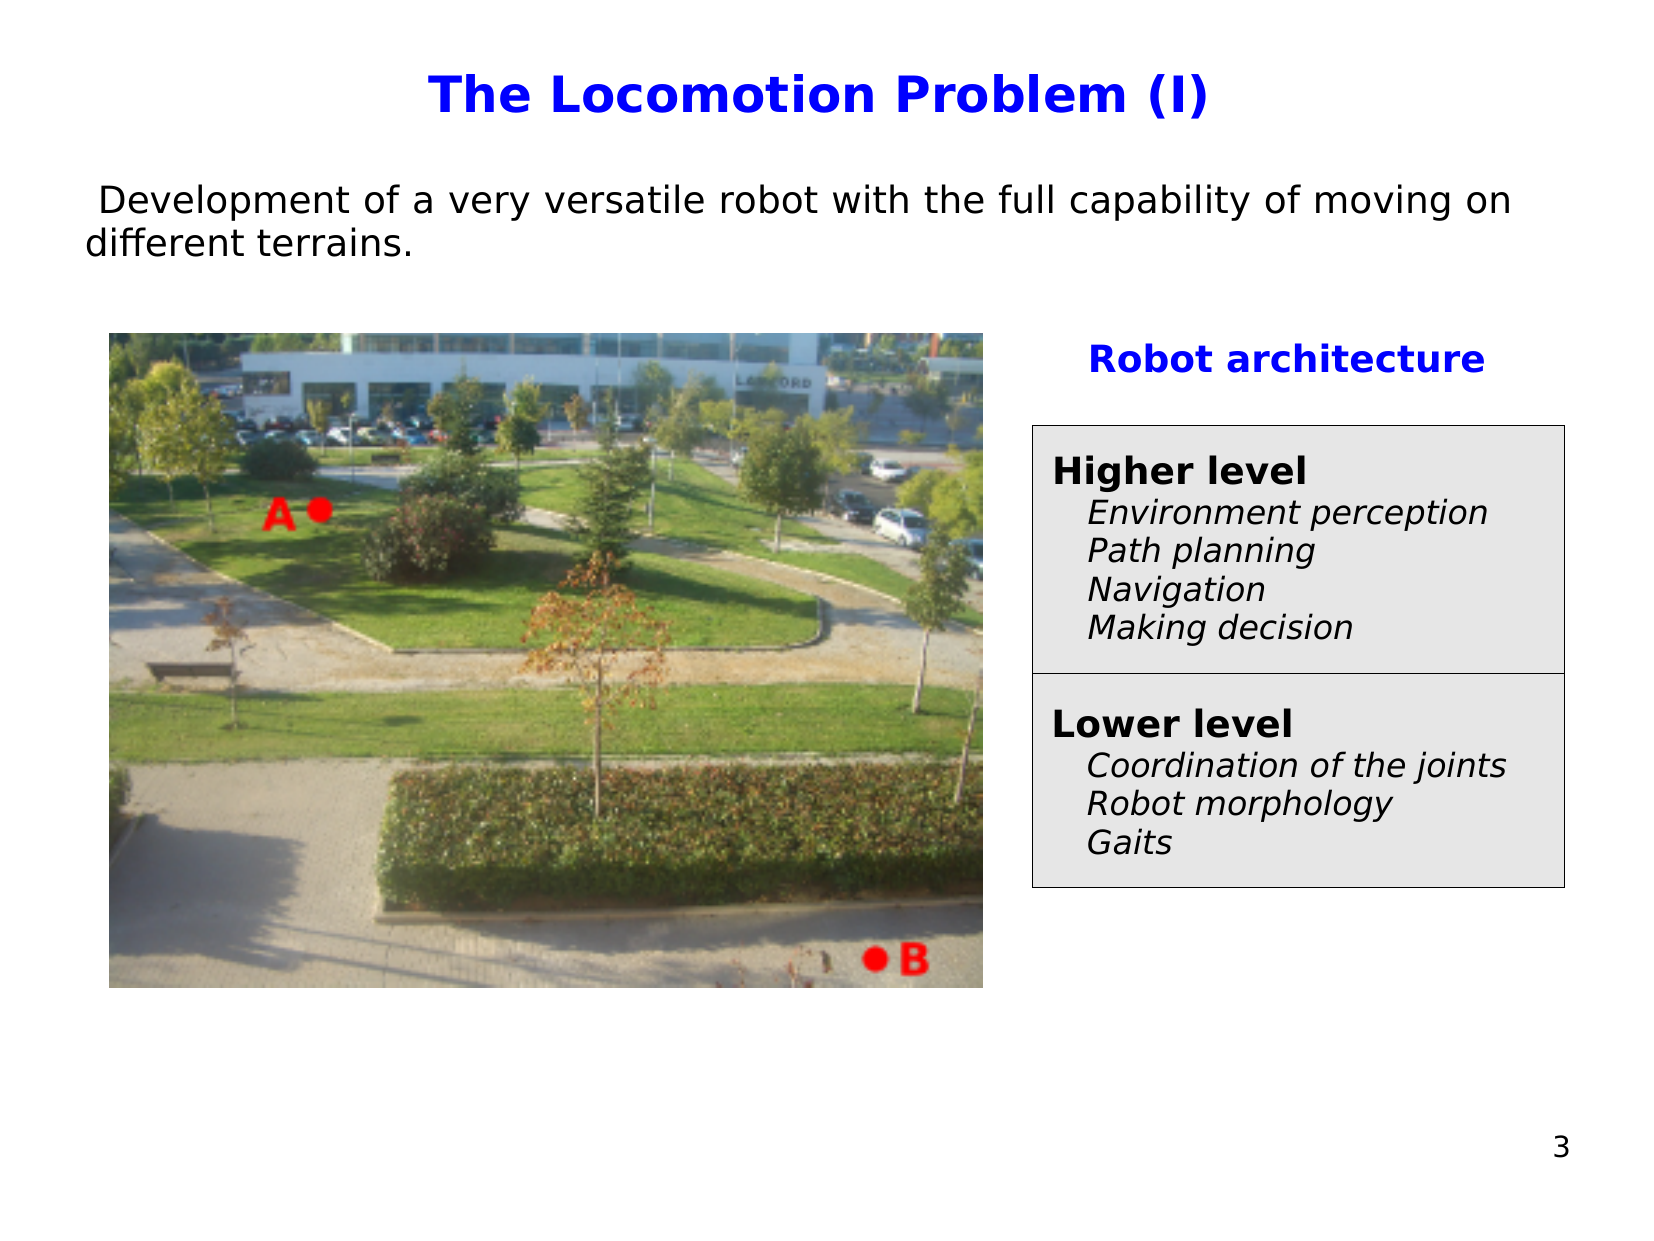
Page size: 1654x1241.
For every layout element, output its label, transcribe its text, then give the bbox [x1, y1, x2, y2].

text_box Development of a very versatile robot with the full capability of moving on different terrains. [70, 171, 1554, 274]
picture [109, 333, 983, 988]
text_box The Locomotion Problem (I) [414, 58, 1226, 133]
text_box [1032, 425, 1565, 888]
text_box Lower level Coordination of the joints Robot morphology Gaits [1036, 695, 1558, 870]
text_box Higher level Environment perception Path planning Navigation Making decision [1037, 442, 1540, 655]
text_box Robot architecture [1073, 330, 1502, 390]
